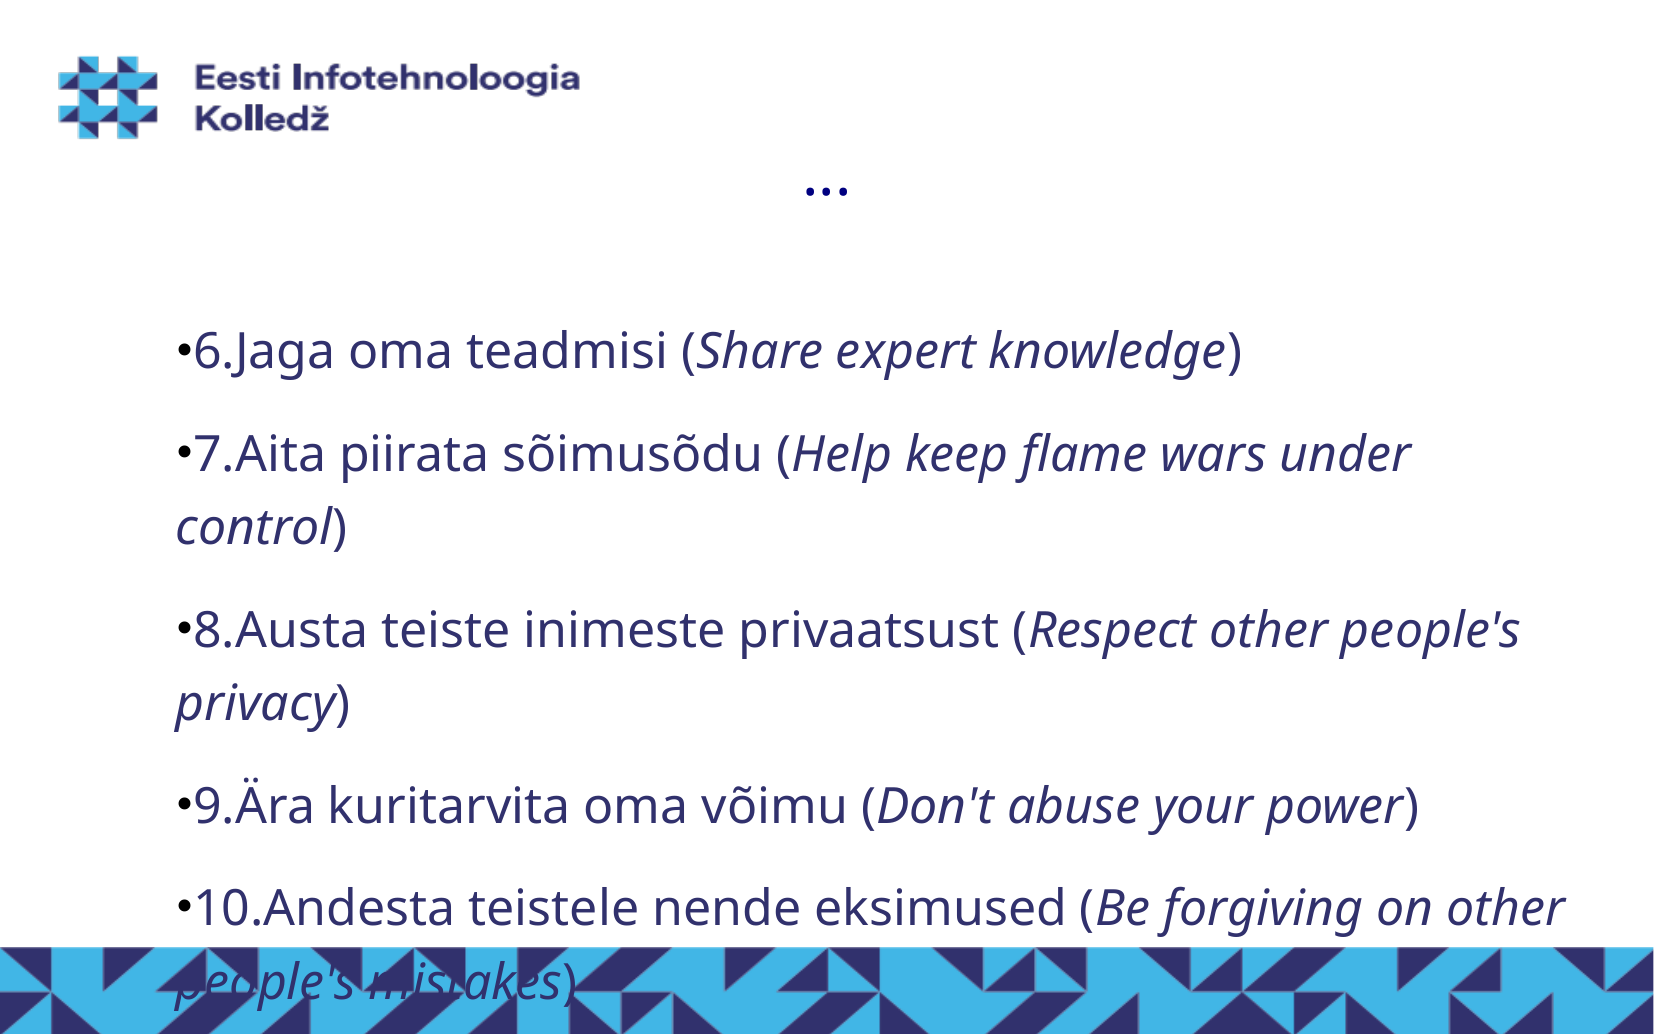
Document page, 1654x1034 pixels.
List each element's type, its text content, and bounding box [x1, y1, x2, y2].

title ... [121, 83, 1533, 260]
list 6.Jaga oma teadmisi (Share expert knowledge) 7.Aita piirata sõimusõdu (Help keep flame wars under control) 8.Austa teiste inimeste privaatsust (Respect other people's privacy) 9.Ära kuritarvita oma võimu (Don't abuse your power) 10.Andesta teistele nende eksimused (Be forgiving on other people's mistakes) [175, 314, 1588, 965]
